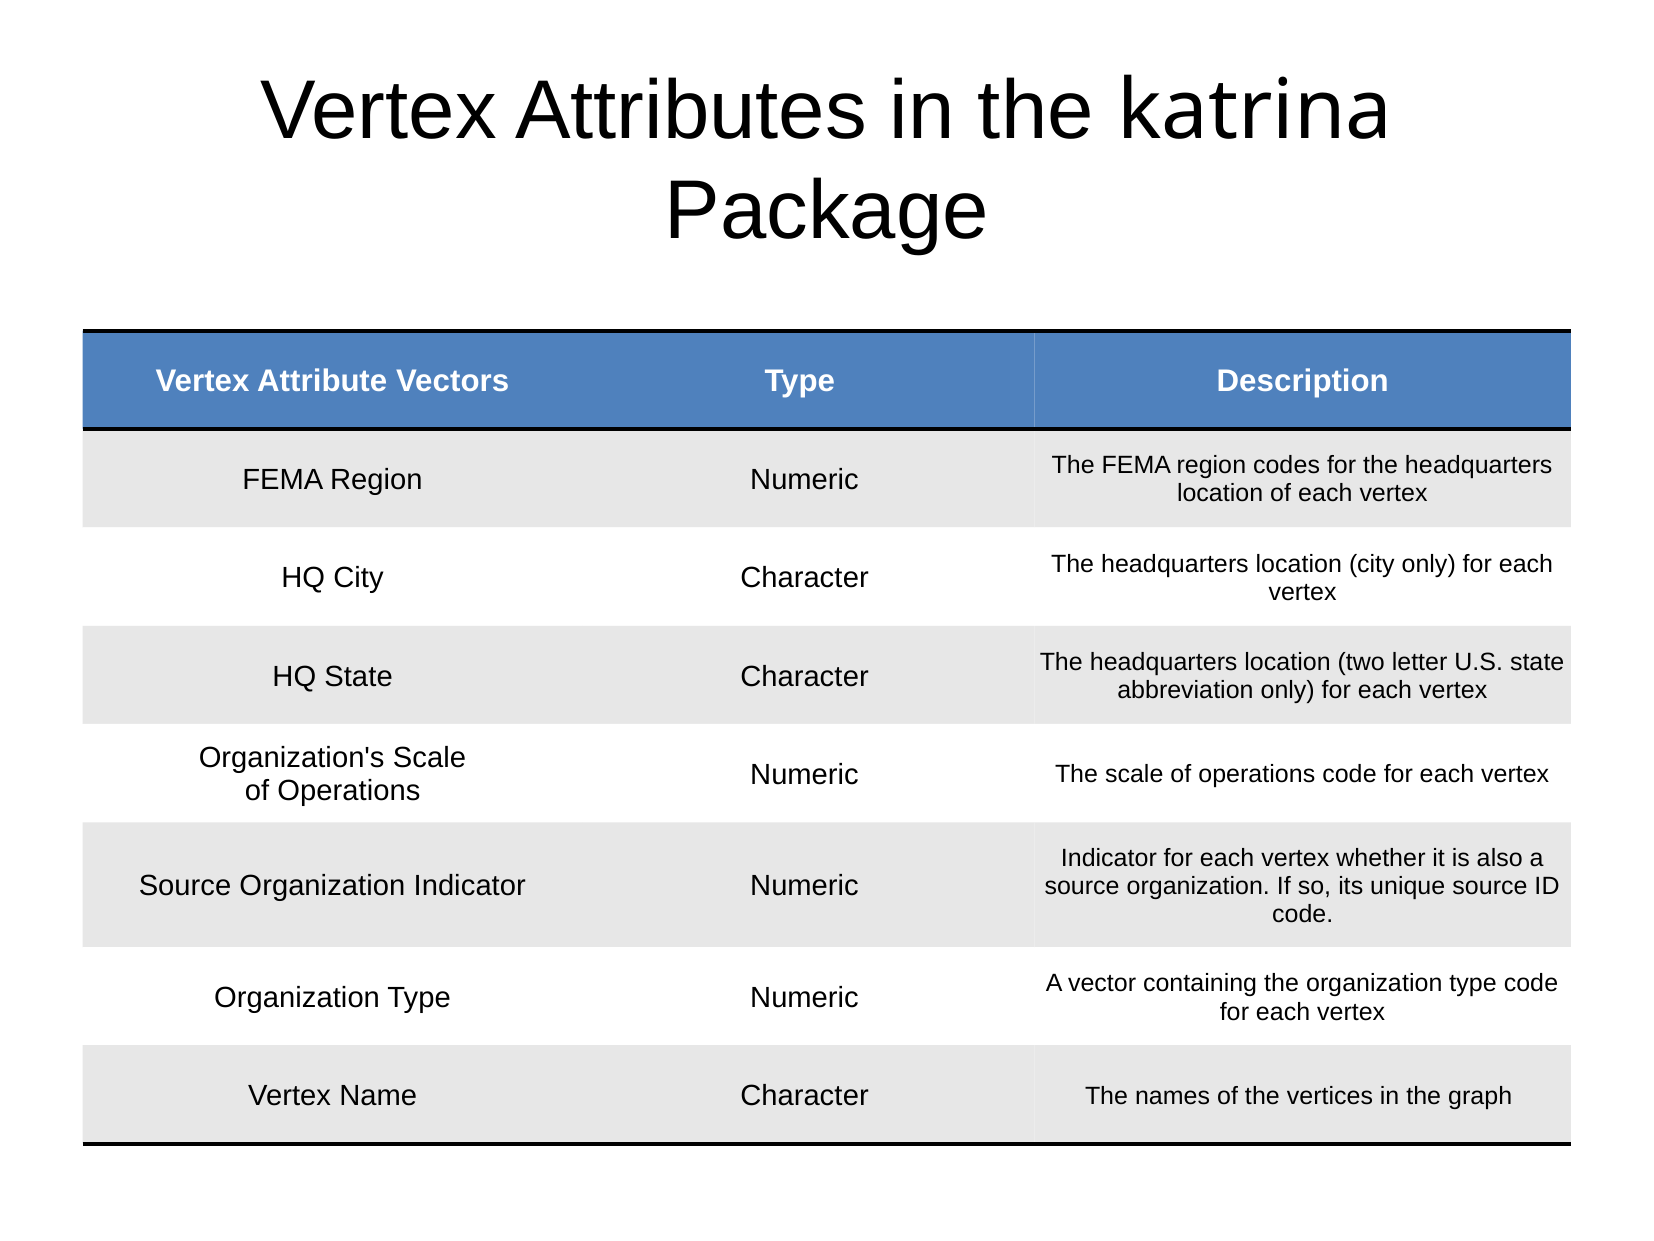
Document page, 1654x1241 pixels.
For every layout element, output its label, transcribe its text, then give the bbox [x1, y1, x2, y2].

text_box Numeric [582, 723, 1034, 822]
text_box Type [582, 333, 1034, 427]
text_box HQ State [82, 625, 582, 723]
text_box Numeric [582, 947, 1034, 1045]
text_box Source Organization Indicator [82, 822, 582, 947]
text_box Organization's Scale of Operations [82, 723, 582, 822]
text_box Character [582, 527, 1034, 625]
text_box Numeric [582, 822, 1034, 947]
text_box Vertex Attribute Vectors [82, 330, 582, 427]
text_box The scale of operations code for each vertex [1034, 723, 1571, 822]
text_box Organization Type [82, 947, 582, 1045]
text_box Vertex Name [82, 1045, 582, 1142]
text_box The headquarters location (city only) for each vertex [1034, 527, 1571, 625]
text_box Character [582, 625, 1034, 723]
text_box The headquarters location (two letter U.S. state abbreviation only) for each vertex [1034, 625, 1571, 723]
text_box Character [582, 1045, 1034, 1142]
text_box The FEMA region codes for the headquarters location of each vertex [1034, 431, 1571, 527]
text_box HQ City [82, 527, 582, 625]
text_box A vector containing the organization type code for each vertex [1034, 947, 1571, 1045]
text_box Numeric [582, 431, 1034, 527]
text_box FEMA Region [82, 429, 582, 527]
text_box Description [1034, 333, 1571, 427]
text_box The names of the vertices in the graph [1034, 1045, 1571, 1142]
title Vertex Attributes in the katrina Package [82, 34, 1571, 272]
text_box Indicator for each vertex whether it is also a source organization. If so, its unique source ID code. [1034, 822, 1571, 947]
